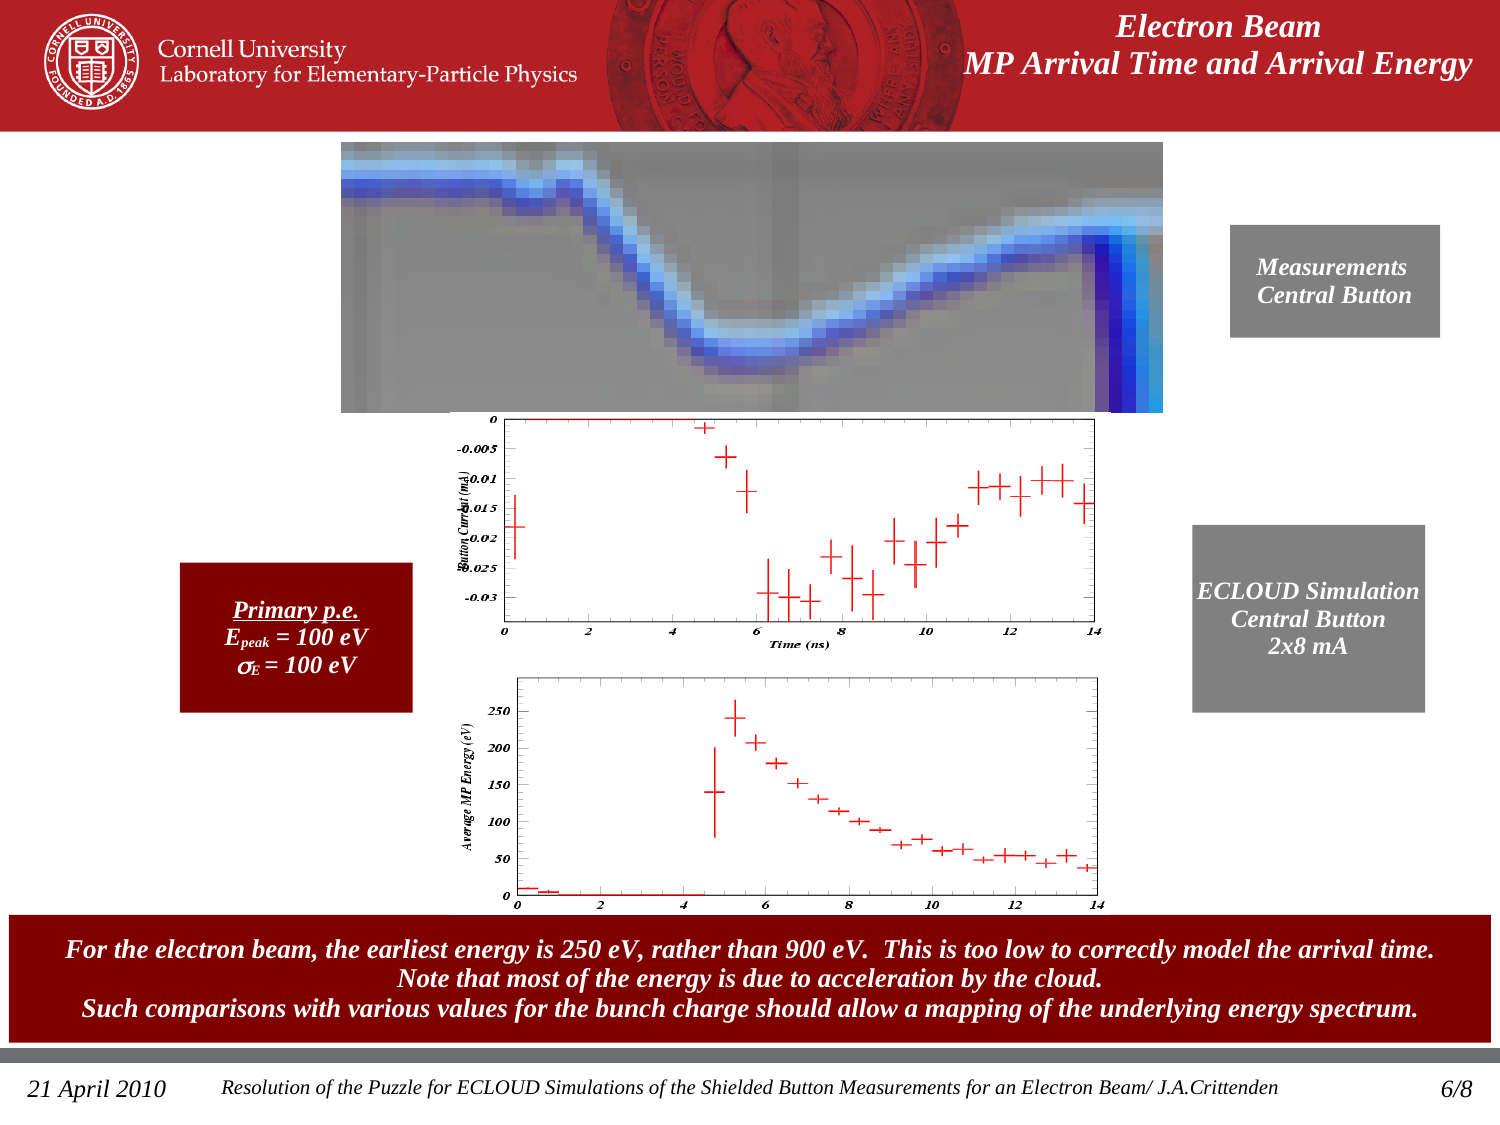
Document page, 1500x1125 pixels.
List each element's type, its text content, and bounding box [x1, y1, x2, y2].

picture [0, 0, 1500, 132]
text_box Measurements Central Button [1230, 224, 1441, 338]
picture [450, 674, 1111, 916]
text_box Primary p.e. Epeak = 100 eV sE = 100 eV [179, 562, 413, 713]
picture [341, 142, 1163, 653]
text_box ECLOUD Simulation Central Button 2x8 mA [1192, 524, 1426, 713]
text_box Electron Beam MP Arrival Time and Arrival Energy [937, 0, 1500, 113]
text_box For the electron beam, the earliest energy is 250 eV, rather than 900 eV. This is too low to correctly model the arrival time. Note that most of the energy is due to acceleration by the cloud. Such comparisons with various values for the bunch charge should allow a mapping of the underlying energy spectrum. [8, 914, 1491, 1043]
